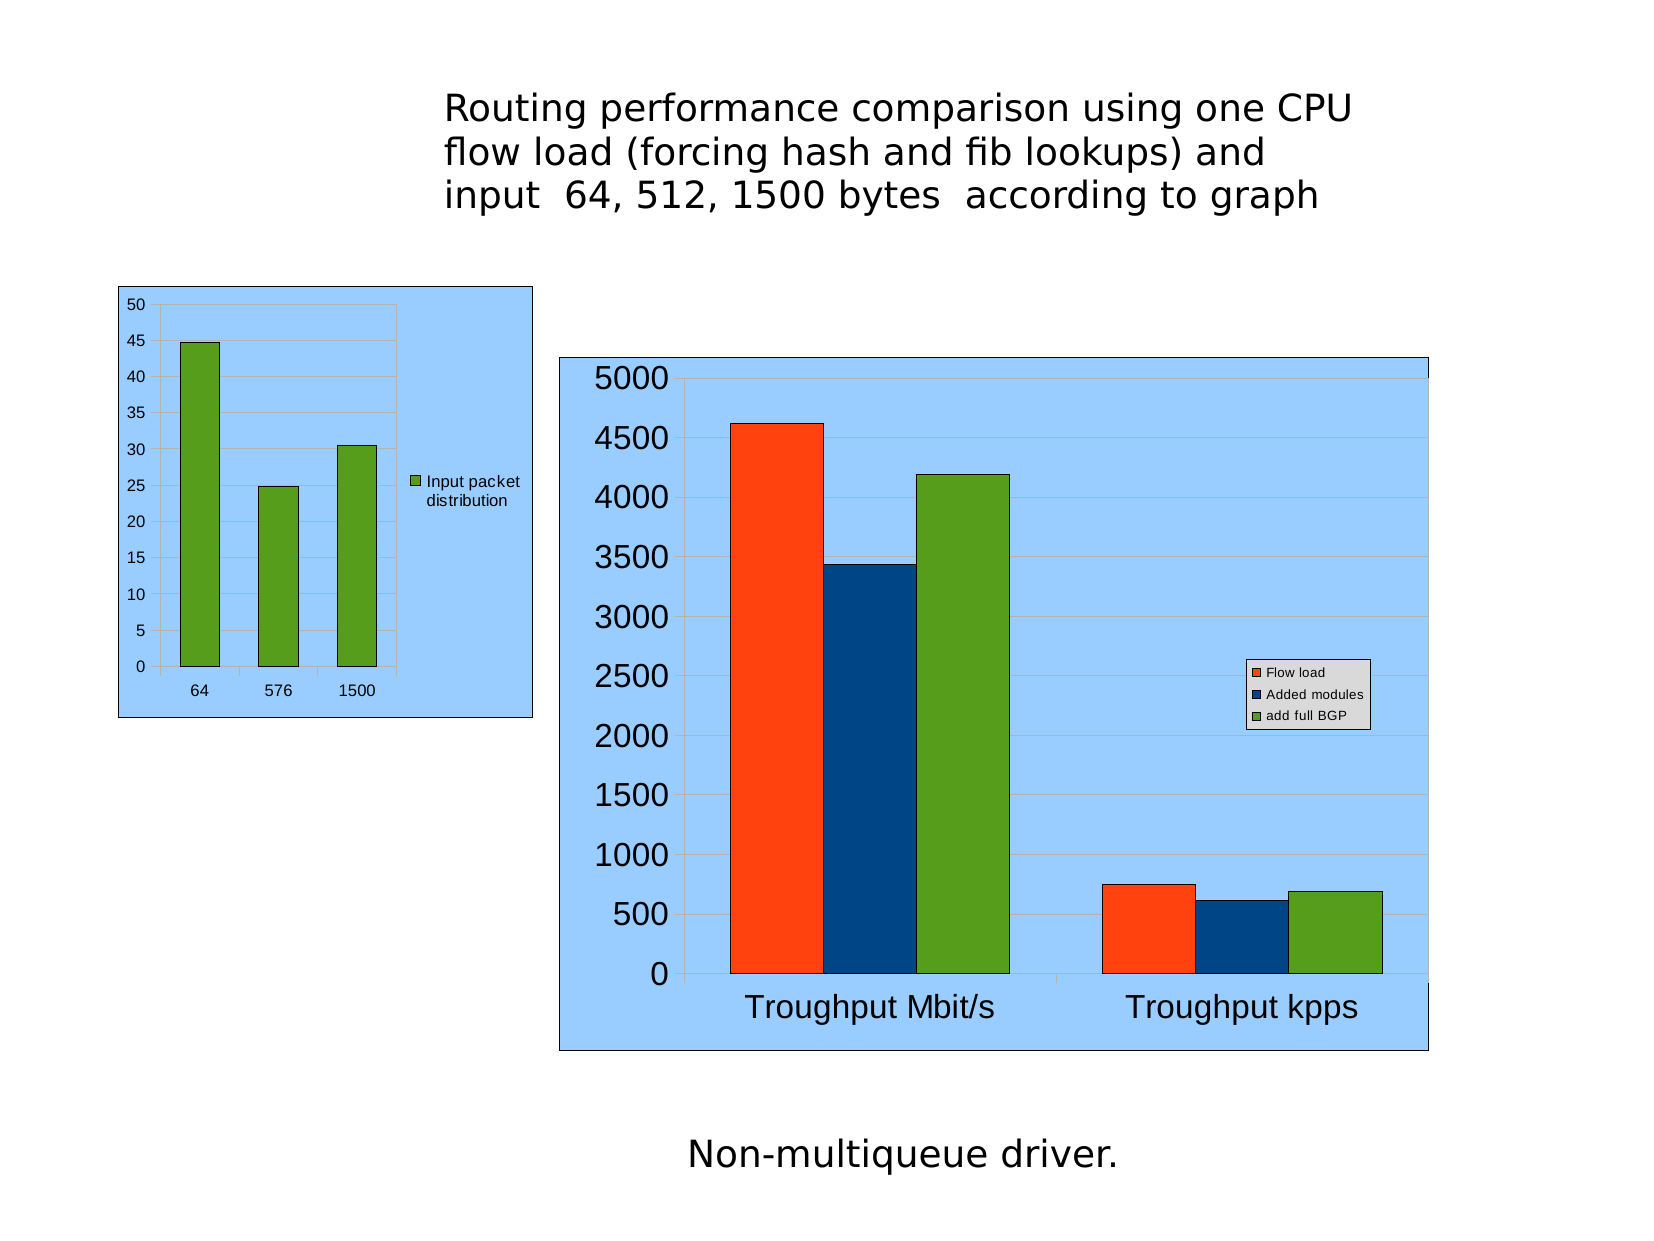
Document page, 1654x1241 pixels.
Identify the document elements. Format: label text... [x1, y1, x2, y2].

chart [559, 357, 1429, 1051]
chart [118, 286, 533, 718]
text_box Non-multiqueue driver. [672, 1125, 1135, 1184]
text_box Routing performance comparison using one CPU flow load (forcing hash and fib lookups) and input 64, 512, 1500 bytes according to graph [429, 79, 1369, 226]
